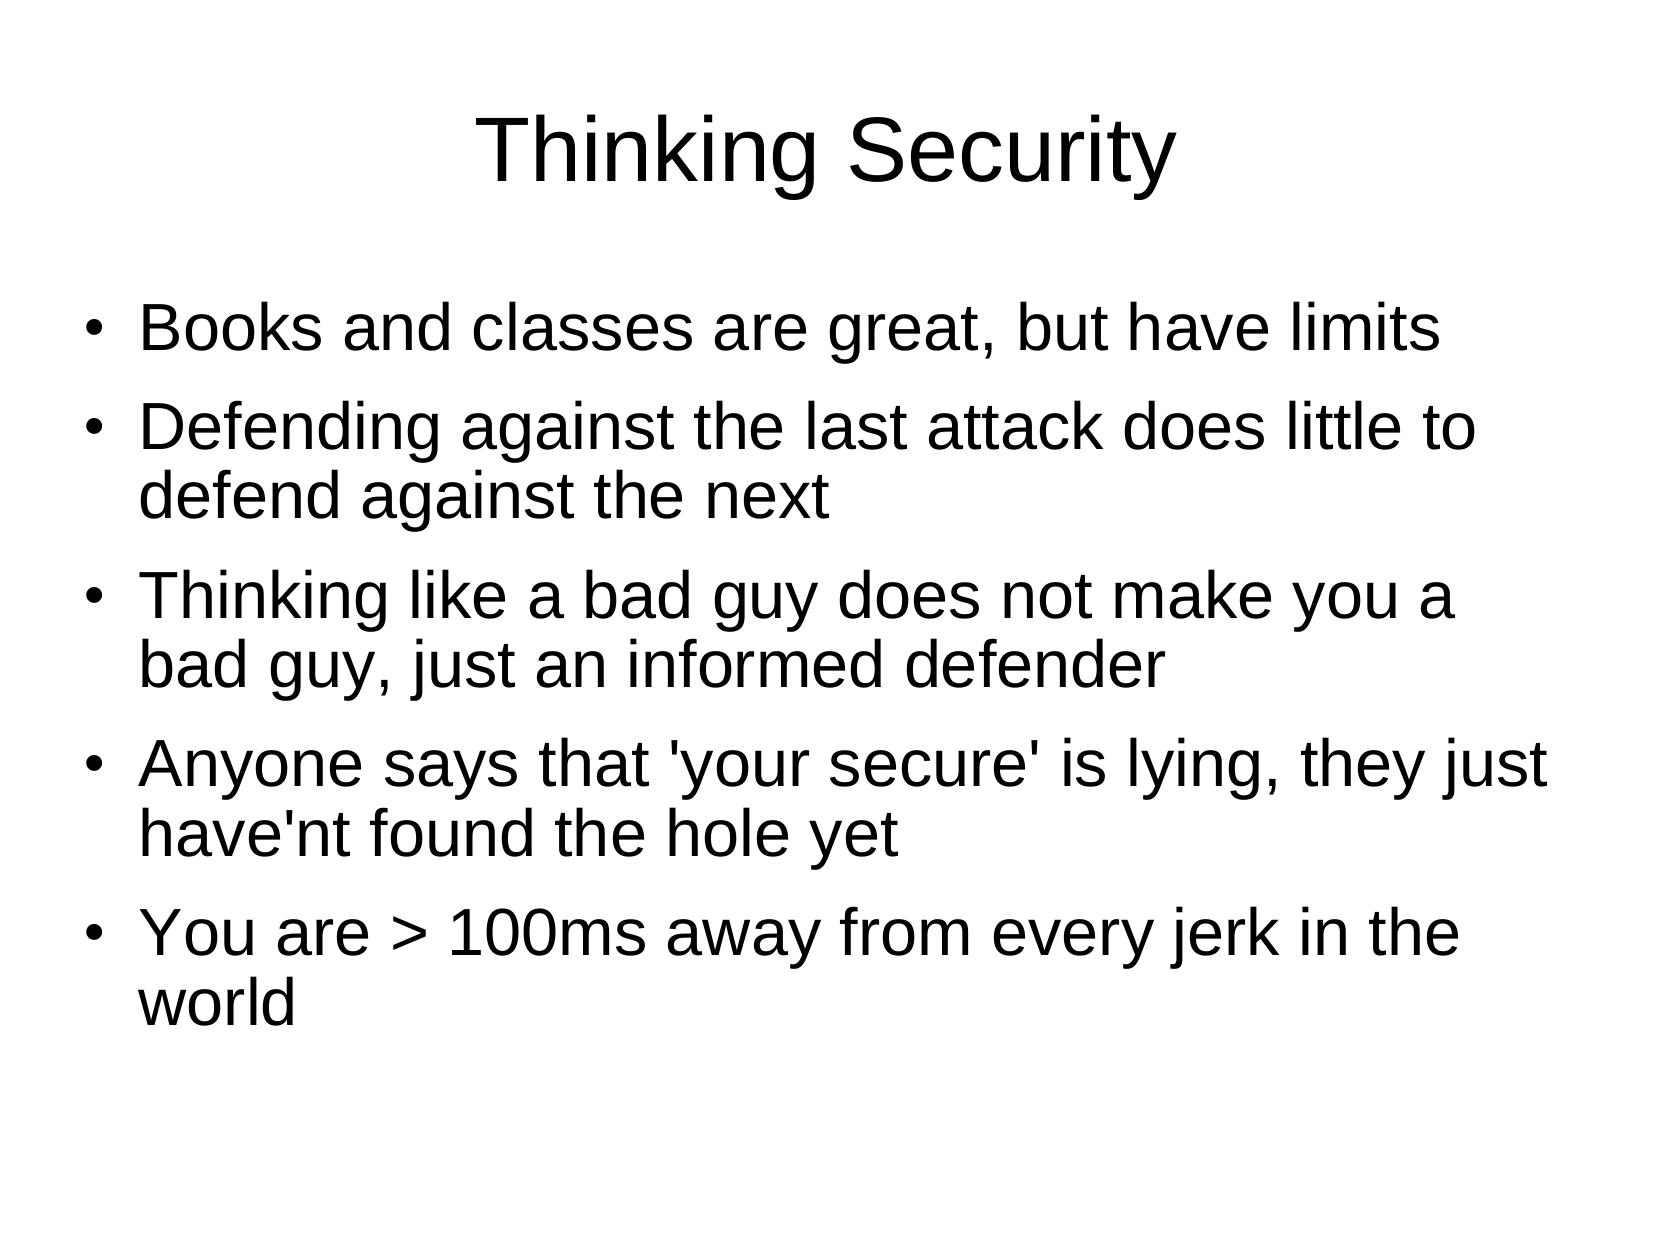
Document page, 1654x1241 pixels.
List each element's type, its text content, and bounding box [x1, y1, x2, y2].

title Thinking Security [82, 56, 1571, 249]
list Books and classes are great, but have limits Defending against the last attack does little to defend against the next Thinking like a bad guy does not make you a bad guy, just an informed defender Anyone says that 'your secure' is lying, they just have'nt found the hole yet You are > 100ms away from every jerk in the world [82, 290, 1571, 1109]
